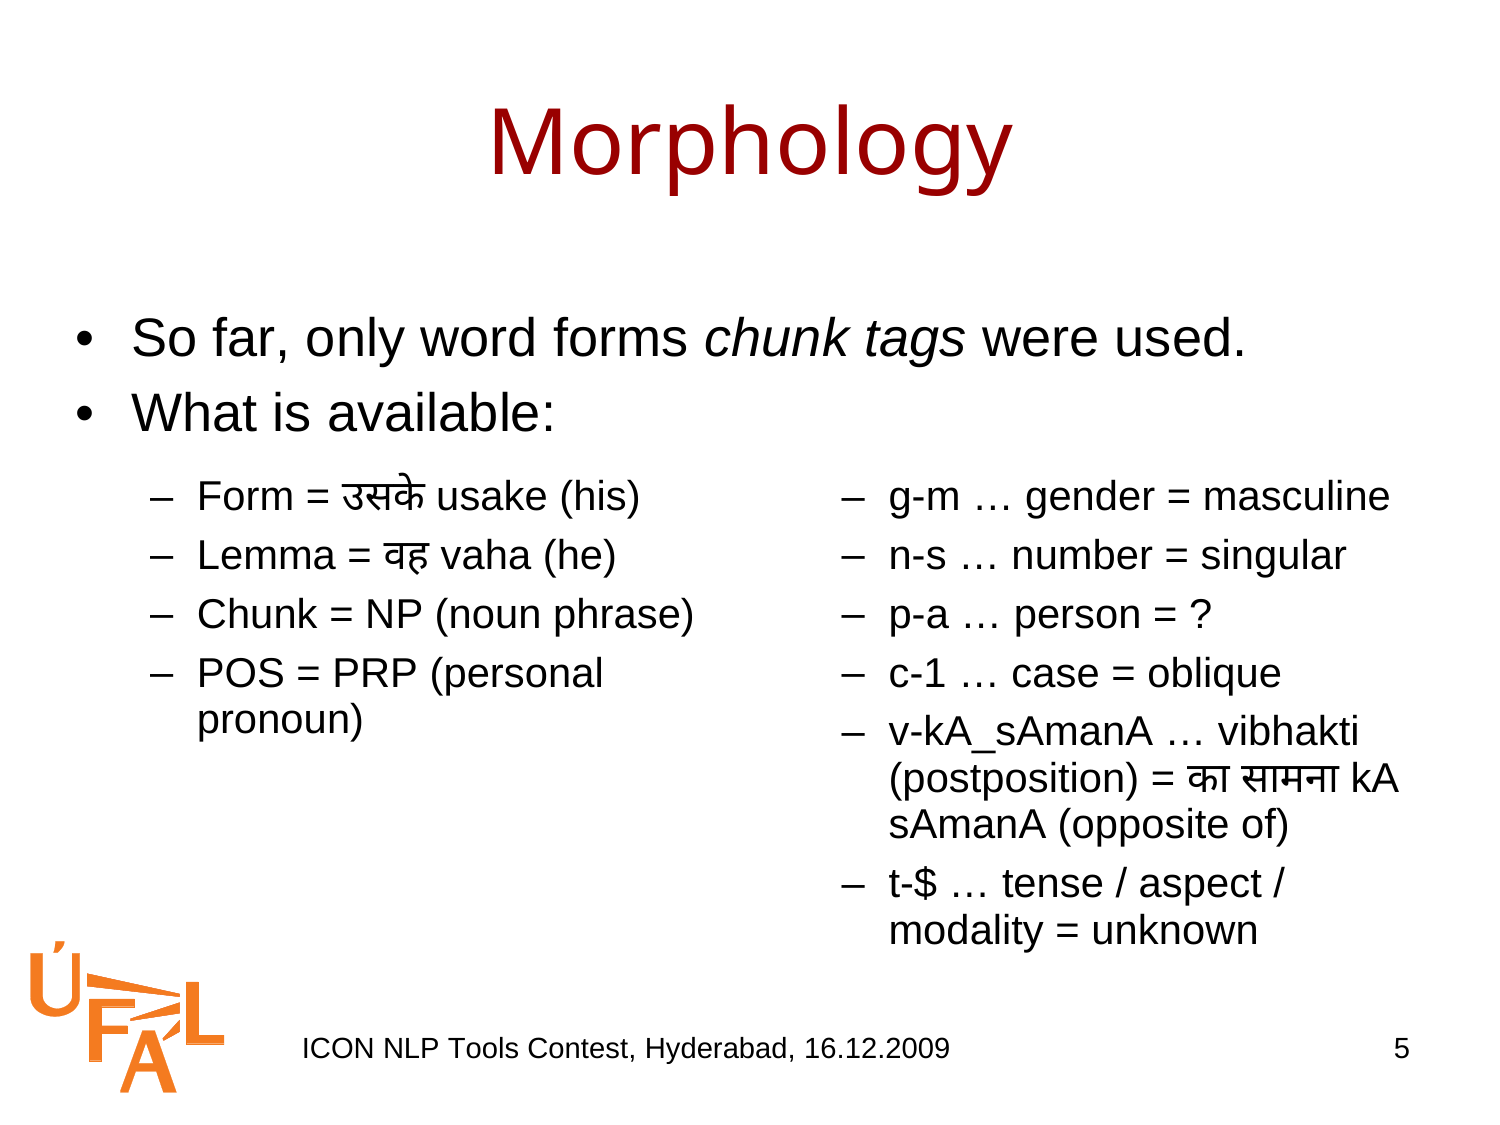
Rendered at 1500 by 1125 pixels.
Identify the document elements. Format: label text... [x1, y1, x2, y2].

list Form = उसके usake (his) Lemma = वह vaha (he) Chunk = NP (noun phrase) POS = PRP (personal pronoun) [75, 472, 734, 1006]
list g-m … gender = masculine n-s … number = singular p-a … person = ? c-1 … case = oblique v-kA_sAmanA … vibhakti (postposition) = का सामना kA sAmanA (opposite of) t-$ … tense / aspect / modality = unknown [766, 472, 1426, 995]
title Morphology [75, 21, 1426, 257]
list So far, only word forms chunk tags were used. What is available: [75, 307, 1418, 443]
